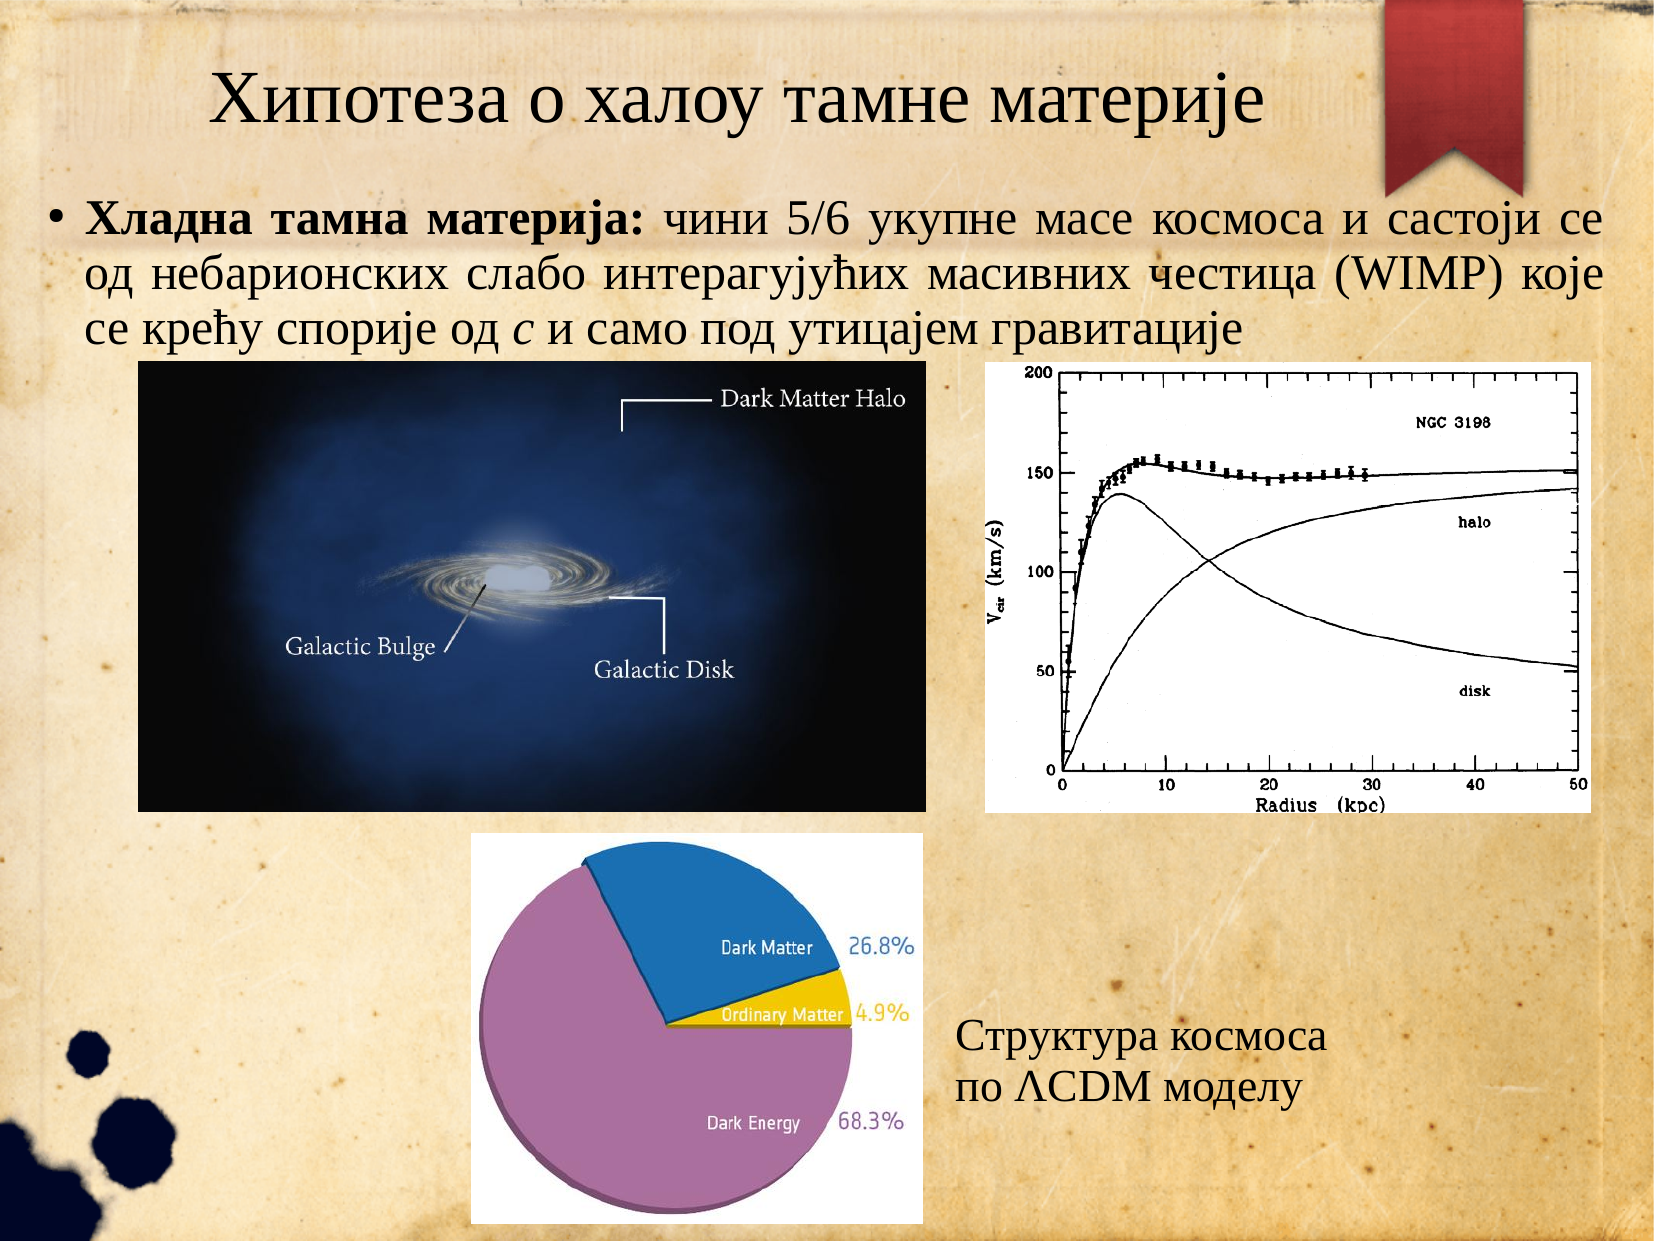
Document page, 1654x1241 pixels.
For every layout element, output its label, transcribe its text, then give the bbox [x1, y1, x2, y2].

text_box Структура космоса по ΛCDM моделу [940, 1002, 1379, 1139]
picture [0, 0, 1654, 1241]
list Хладна тамна материја: чини 5/6 укупне масе космоса и састоји се од небарионских слабо интерагујућих масивних честица (WIMP) које се крећу спорије од c и само под утицајем гравитације [47, 189, 1606, 361]
title Хипотеза о халоу тамне материје [64, 55, 1411, 156]
